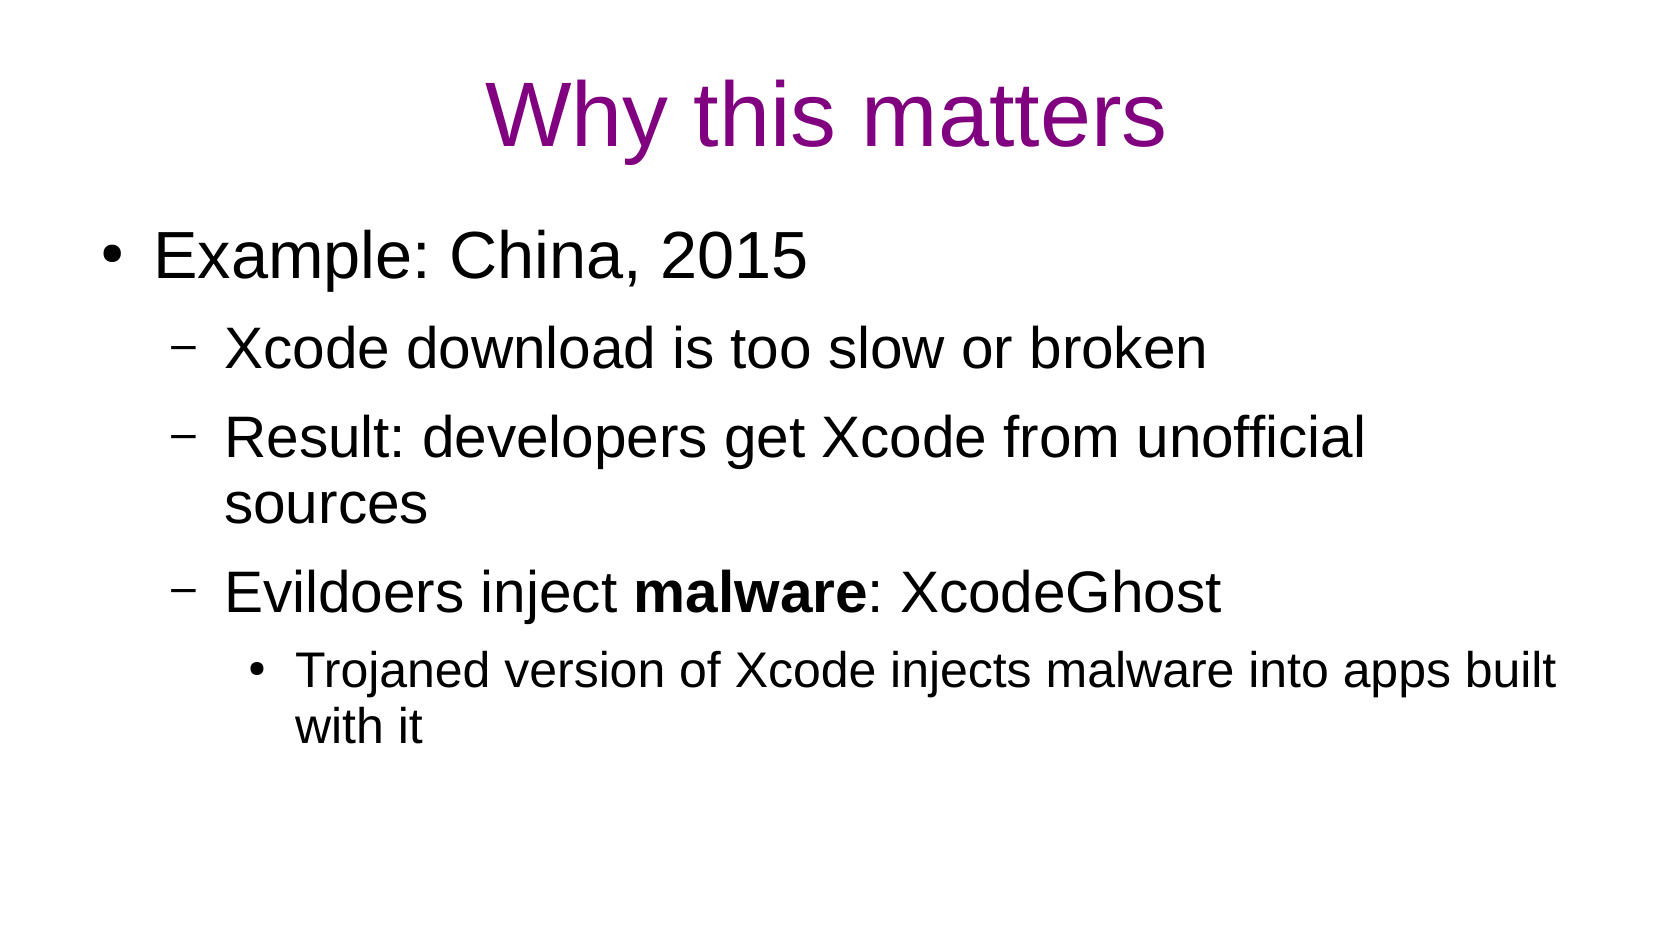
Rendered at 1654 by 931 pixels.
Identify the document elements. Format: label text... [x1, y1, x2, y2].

list Example: China, 2015 Xcode download is too slow or broken Result: developers get Xcode from unofficial sources Evildoers inject malware: XcodeGhost Trojaned version of Xcode injects malware into apps built with it [82, 217, 1571, 757]
title Why this matters [82, 37, 1571, 193]
